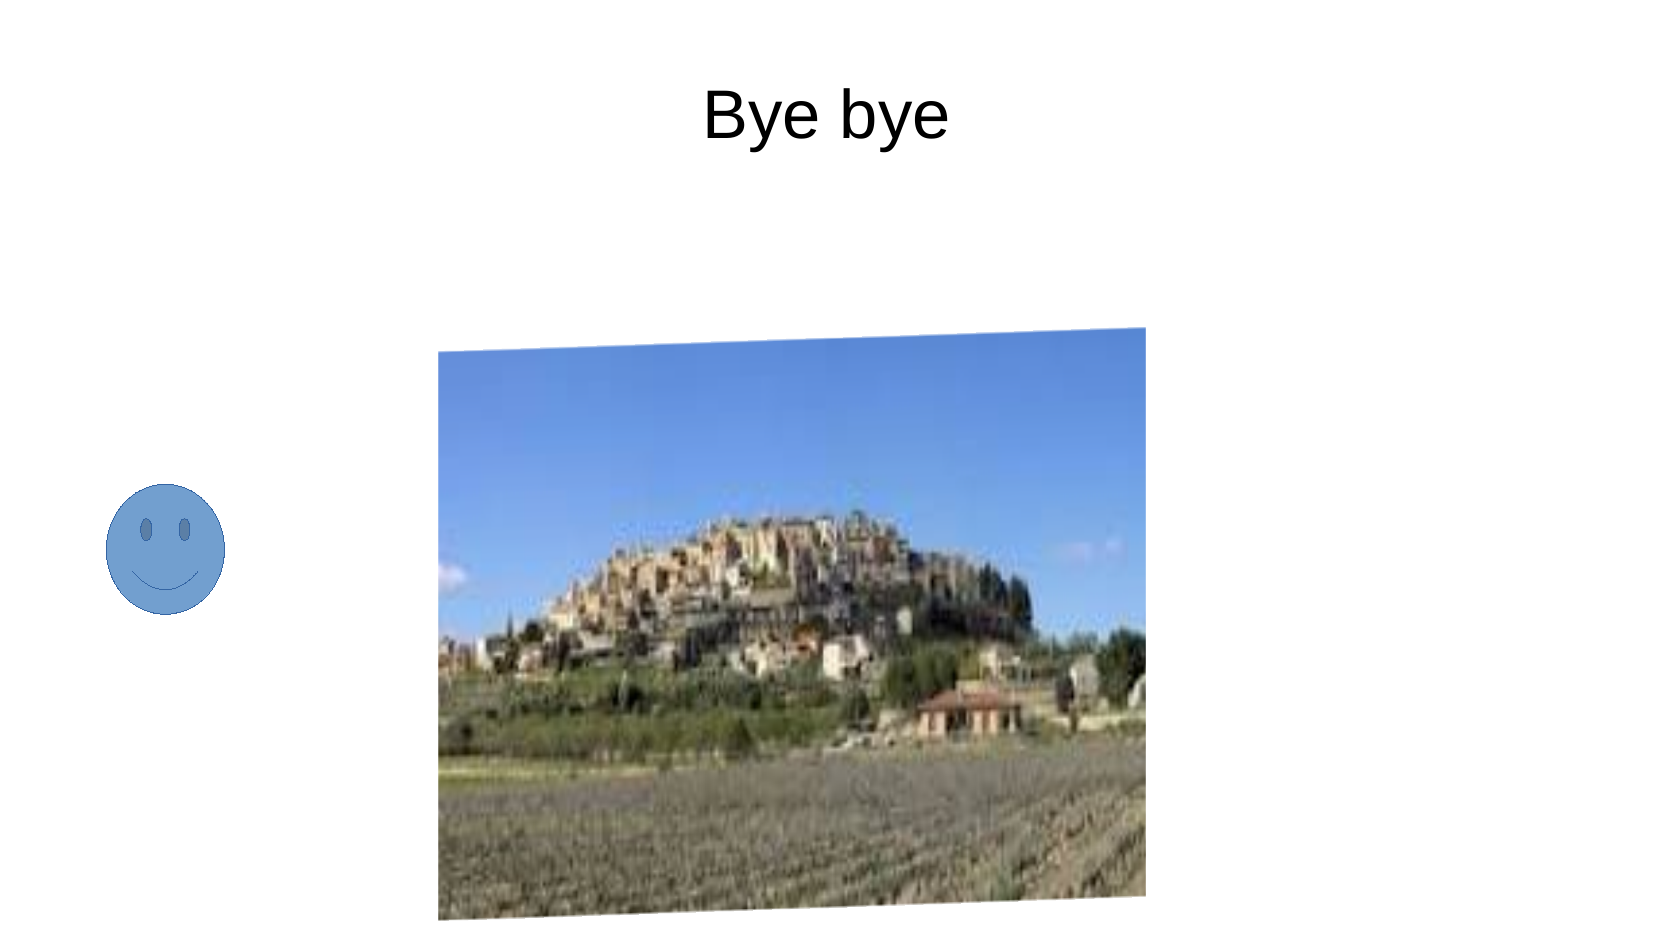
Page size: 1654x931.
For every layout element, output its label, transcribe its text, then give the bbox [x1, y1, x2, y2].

text_box [106, 484, 225, 615]
title Bye bye [82, 37, 1571, 193]
picture [437, 326, 1146, 921]
